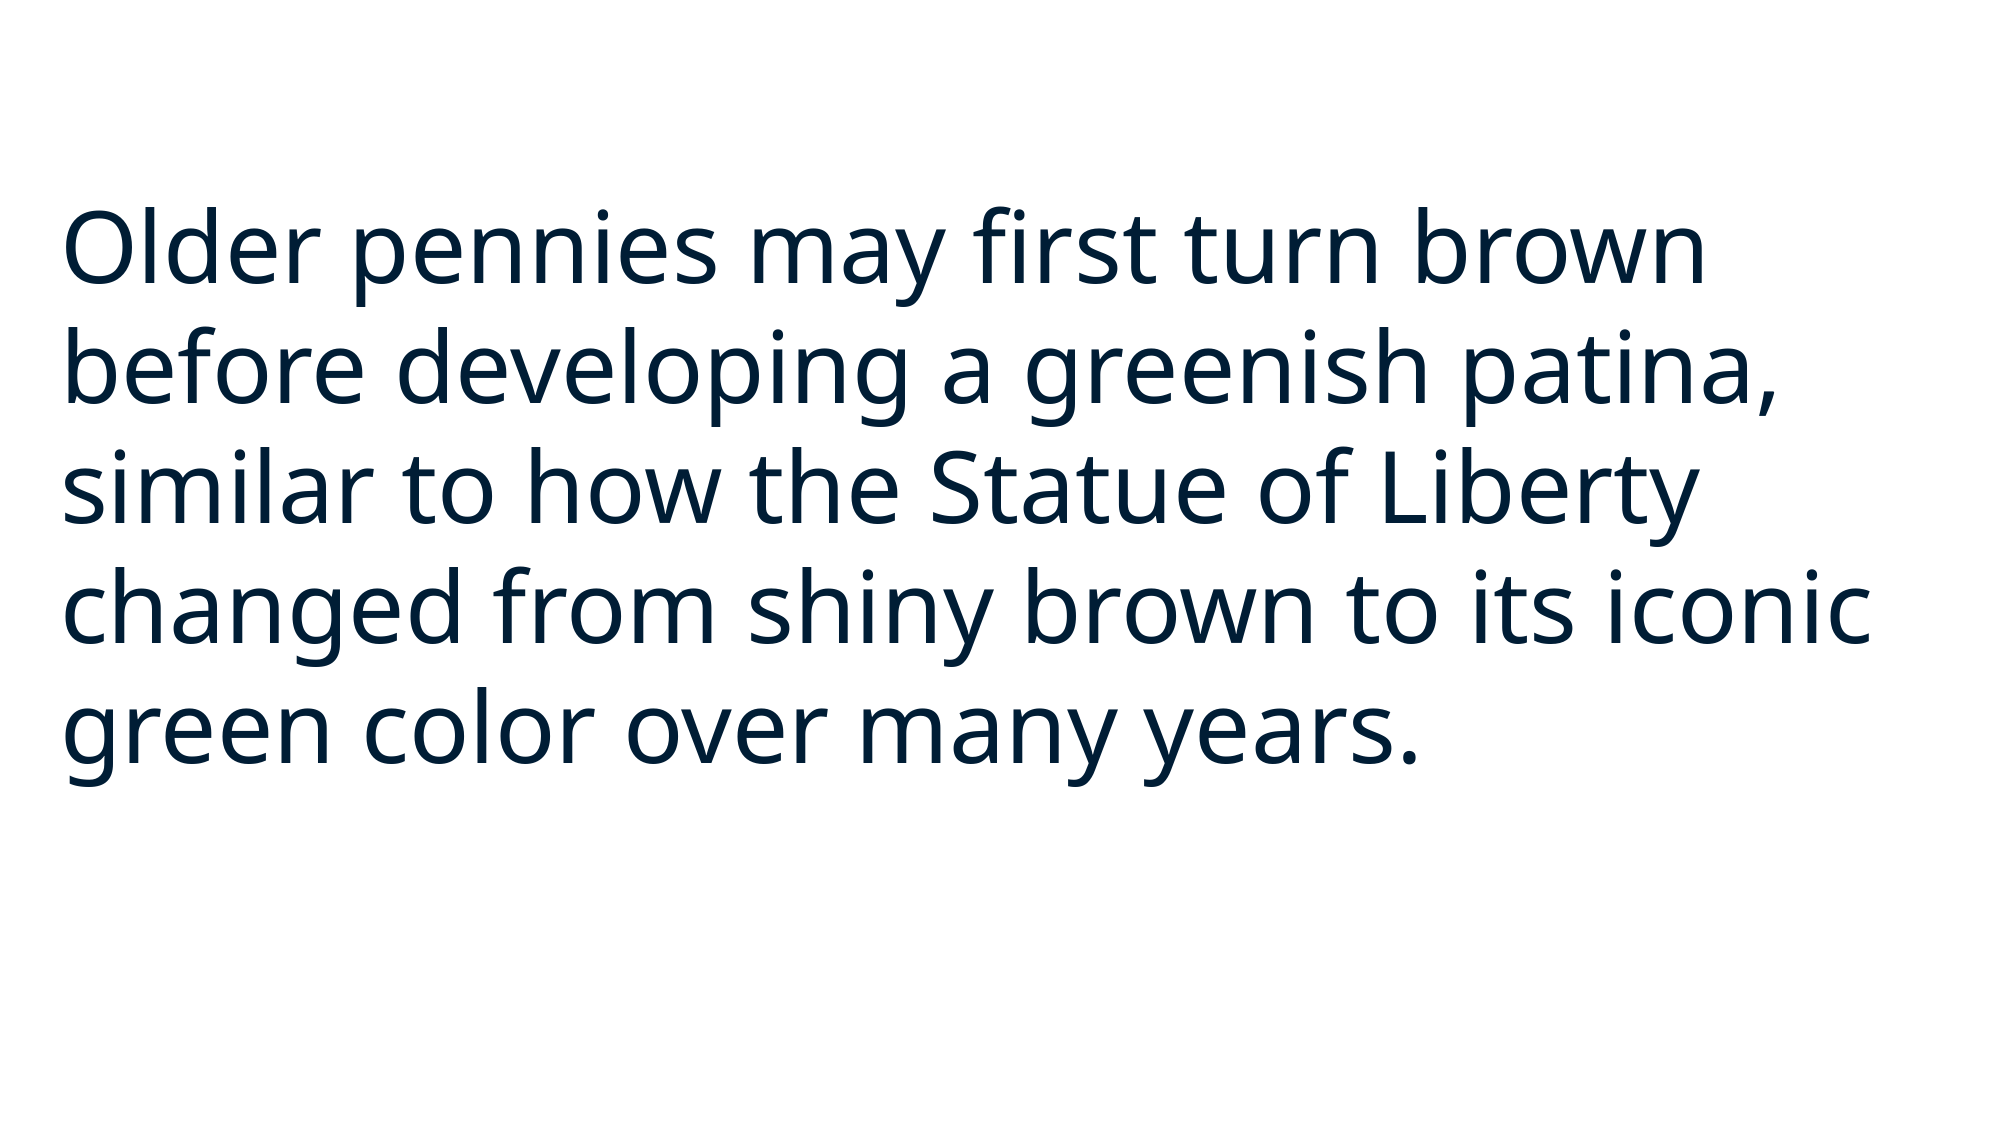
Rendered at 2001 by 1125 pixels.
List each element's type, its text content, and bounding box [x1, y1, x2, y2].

text_box Older pennies may first turn brown before developing a greenish patina, similar to how the Statue of Liberty changed from shiny brown to its iconic green color over many years. [45, 176, 2000, 798]
